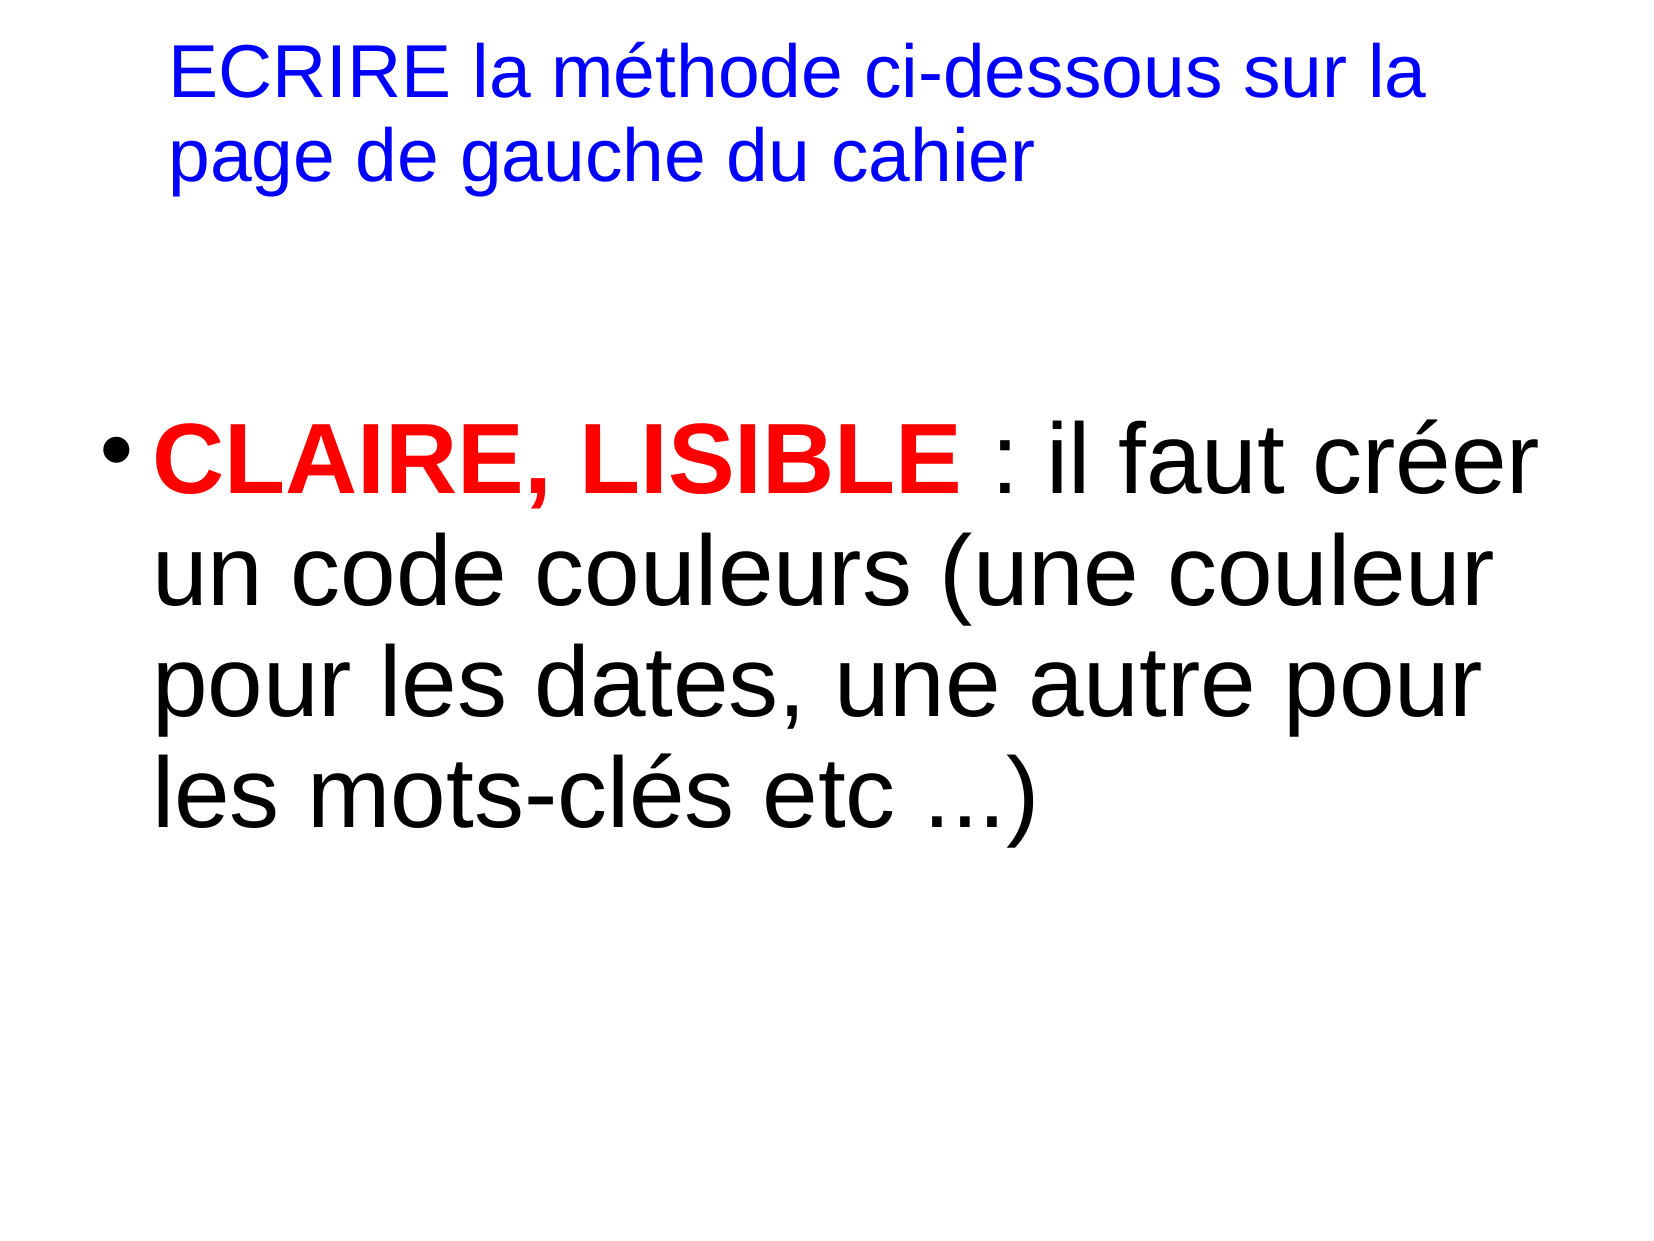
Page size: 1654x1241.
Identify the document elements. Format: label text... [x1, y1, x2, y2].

text_box ECRIRE la méthode ci-dessous sur la page de gauche du cahier [153, 23, 1548, 206]
list CLAIRE, LISIBLE : il faut créer un code couleurs (une couleur pour les dates, une autre pour les mots-clés etc ...) [82, 290, 1571, 1109]
